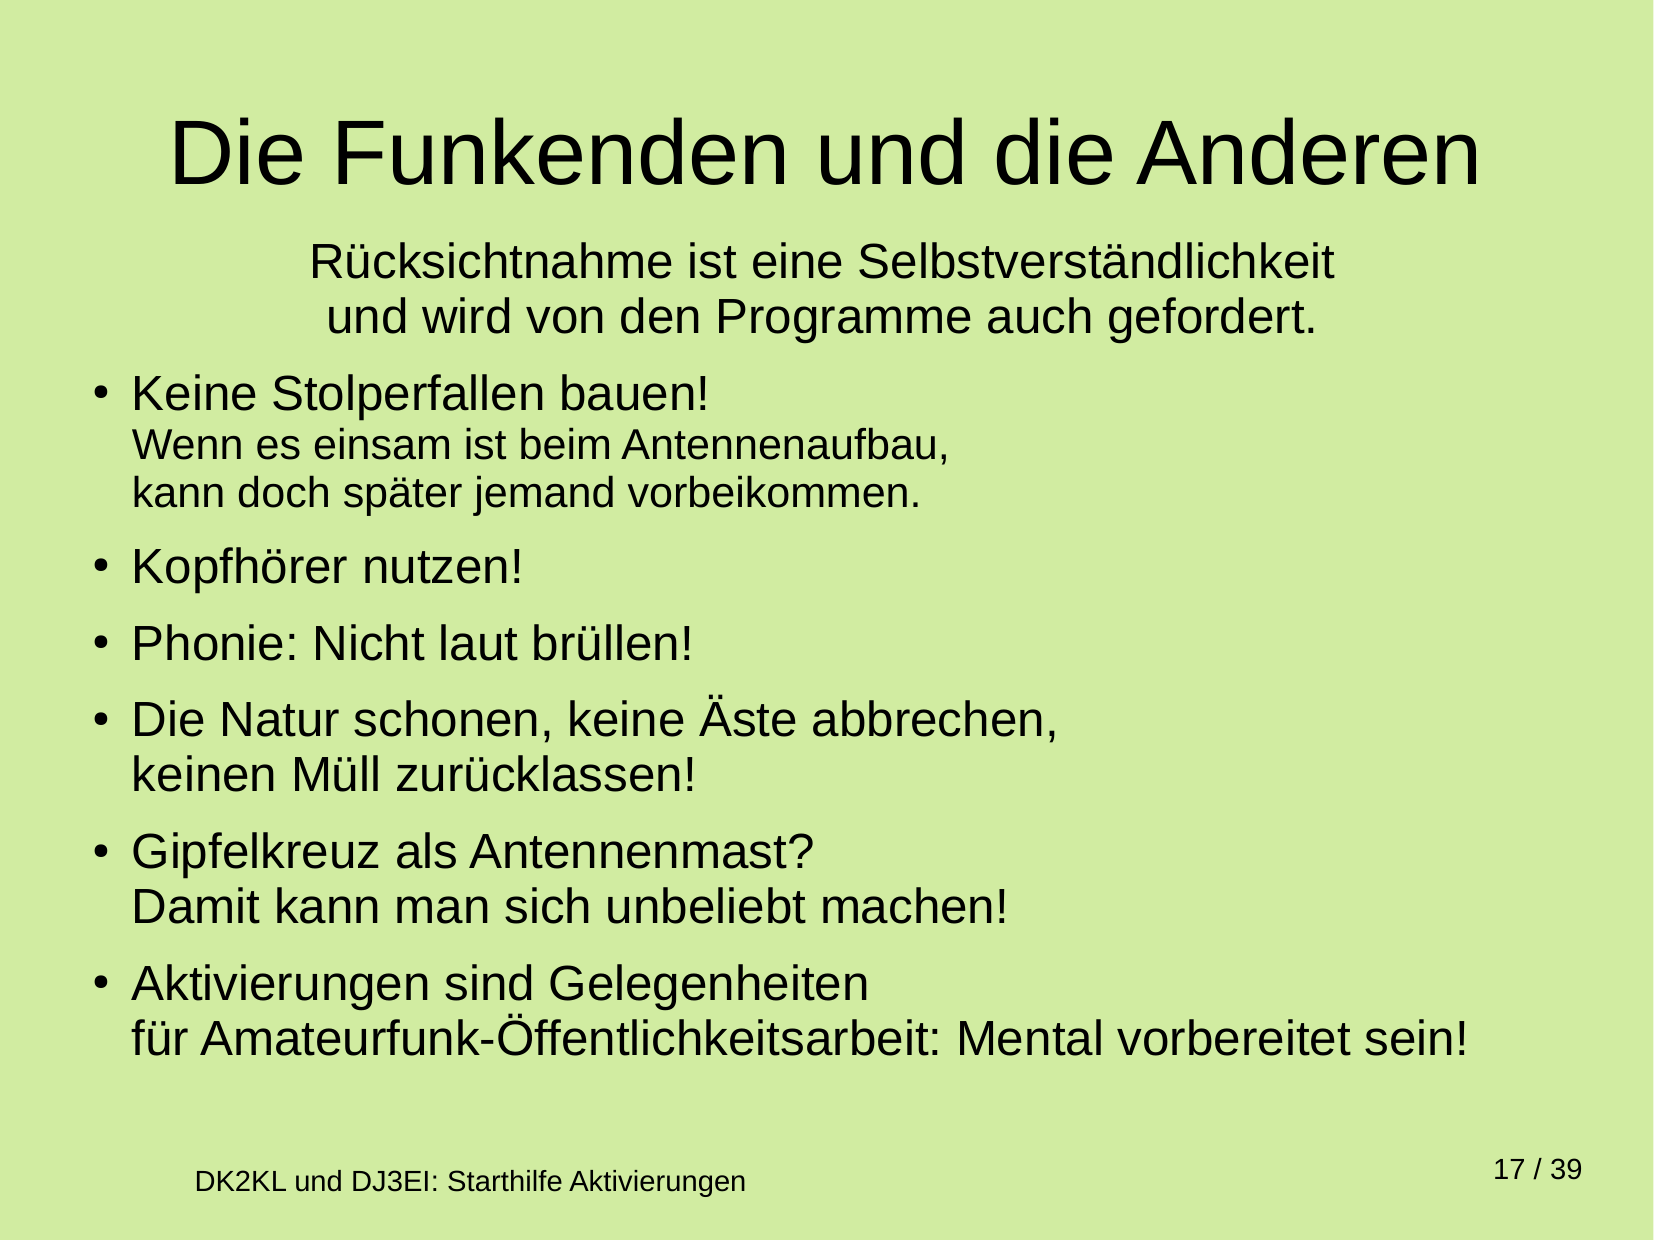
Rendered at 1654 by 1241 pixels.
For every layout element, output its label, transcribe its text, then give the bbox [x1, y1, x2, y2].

title Die Funkenden und die Anderen [82, 49, 1571, 257]
list Rücksichtnahme ist eine Selbstverständlichkeit und wird von den Programme auch gefordert. Keine Stolperfallen bauen! Wenn es einsam ist beim Antennenaufbau, kann doch später jemand vorbeikommen. Kopfhörer nutzen! Phonie: Nicht laut brüllen! Die Natur schonen, keine Äste abbrechen, keinen Müll zurücklassen! Gipfelkreuz als Antennenmast? Damit kann man sich unbeliebt machen! Aktivierungen sind Gelegenheiten für Amateurfunk-Öffentlichkeitsarbeit: Mental vorbereitet sein! [79, 233, 1568, 1075]
